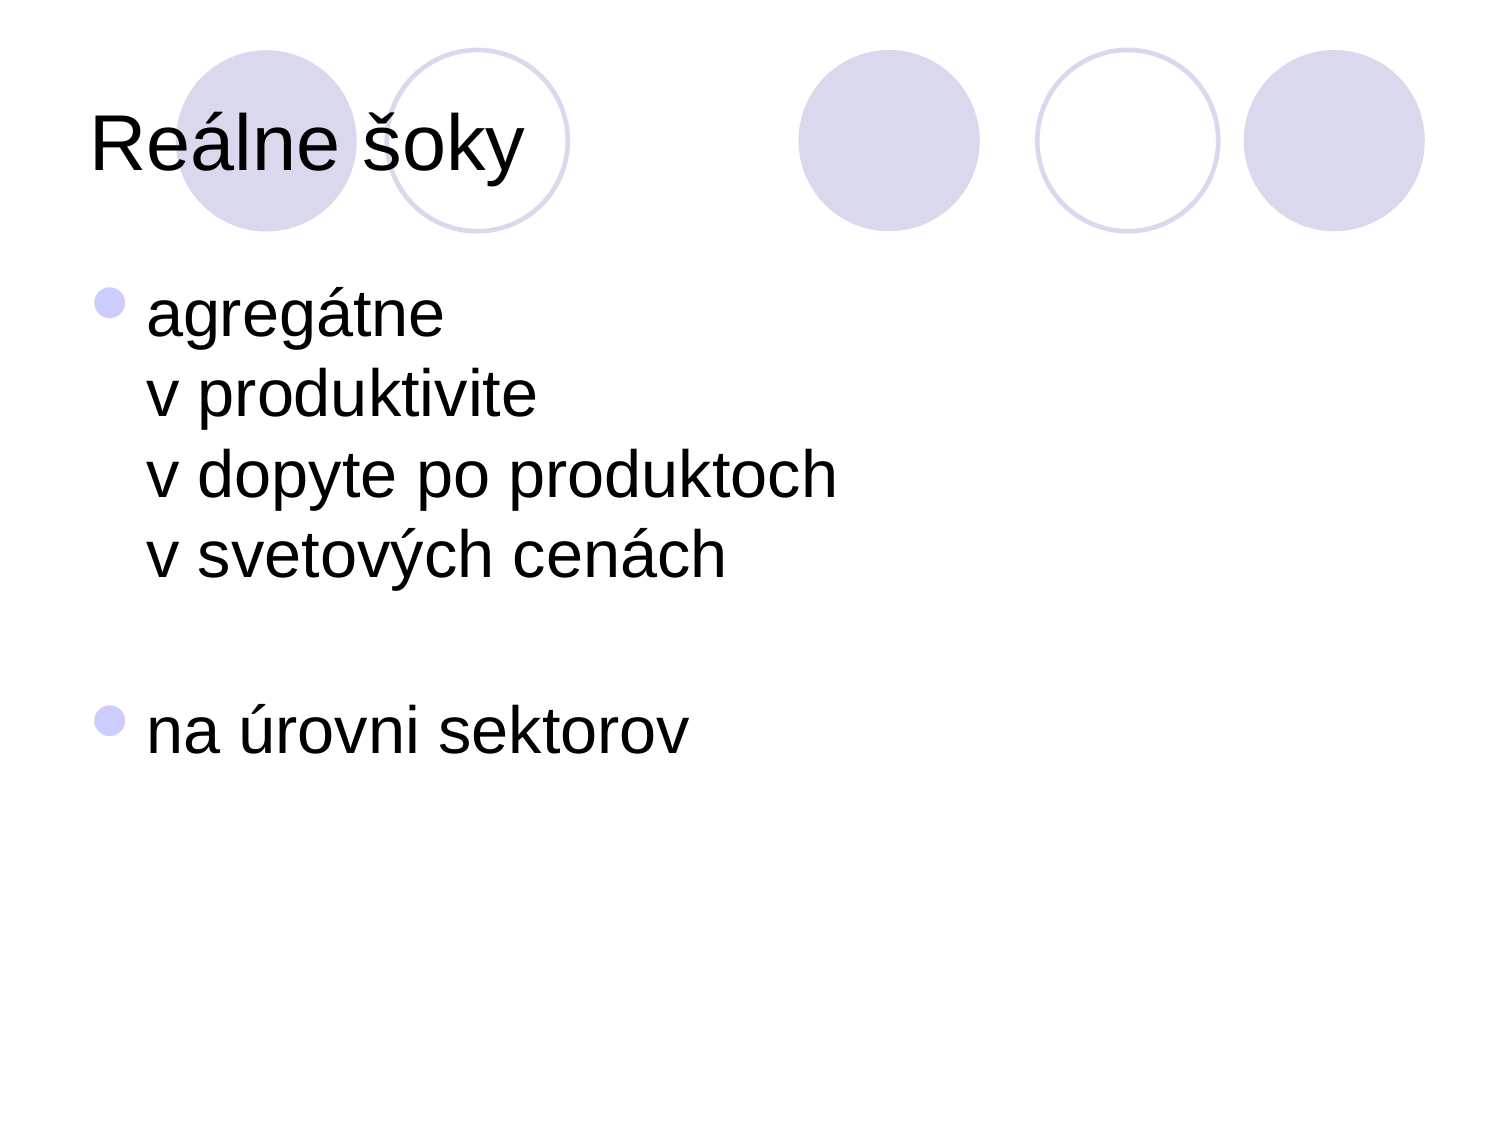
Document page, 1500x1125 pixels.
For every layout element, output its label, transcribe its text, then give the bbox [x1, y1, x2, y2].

list agregátne v produktivite v dopyte po produktoch v svetových cenách na úrovni sektorov [75, 262, 1426, 1006]
title Reálne šoky [75, 45, 1426, 233]
